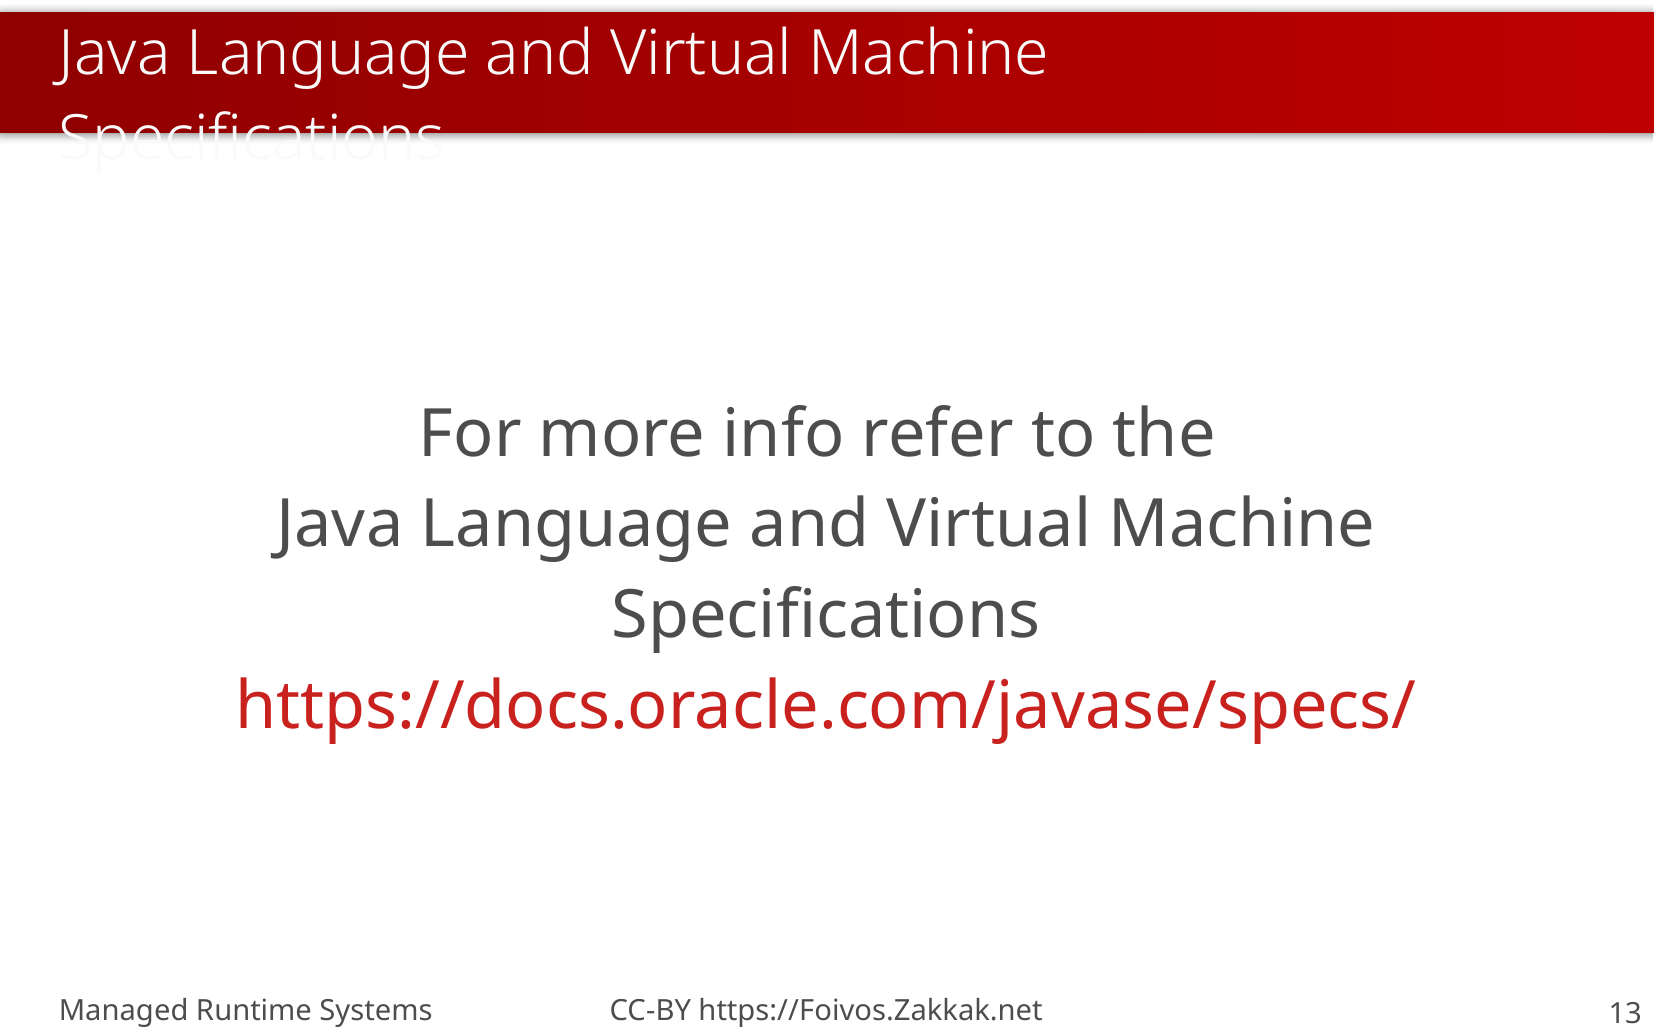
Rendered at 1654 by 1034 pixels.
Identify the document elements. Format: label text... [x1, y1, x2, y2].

text_box For more info refer to the Java Language and Virtual Machine Specifications https://docs.oracle.com/javase/specs/ [116, 226, 1537, 907]
title Java Language and Virtual Machine Specifications [58, 7, 1329, 139]
